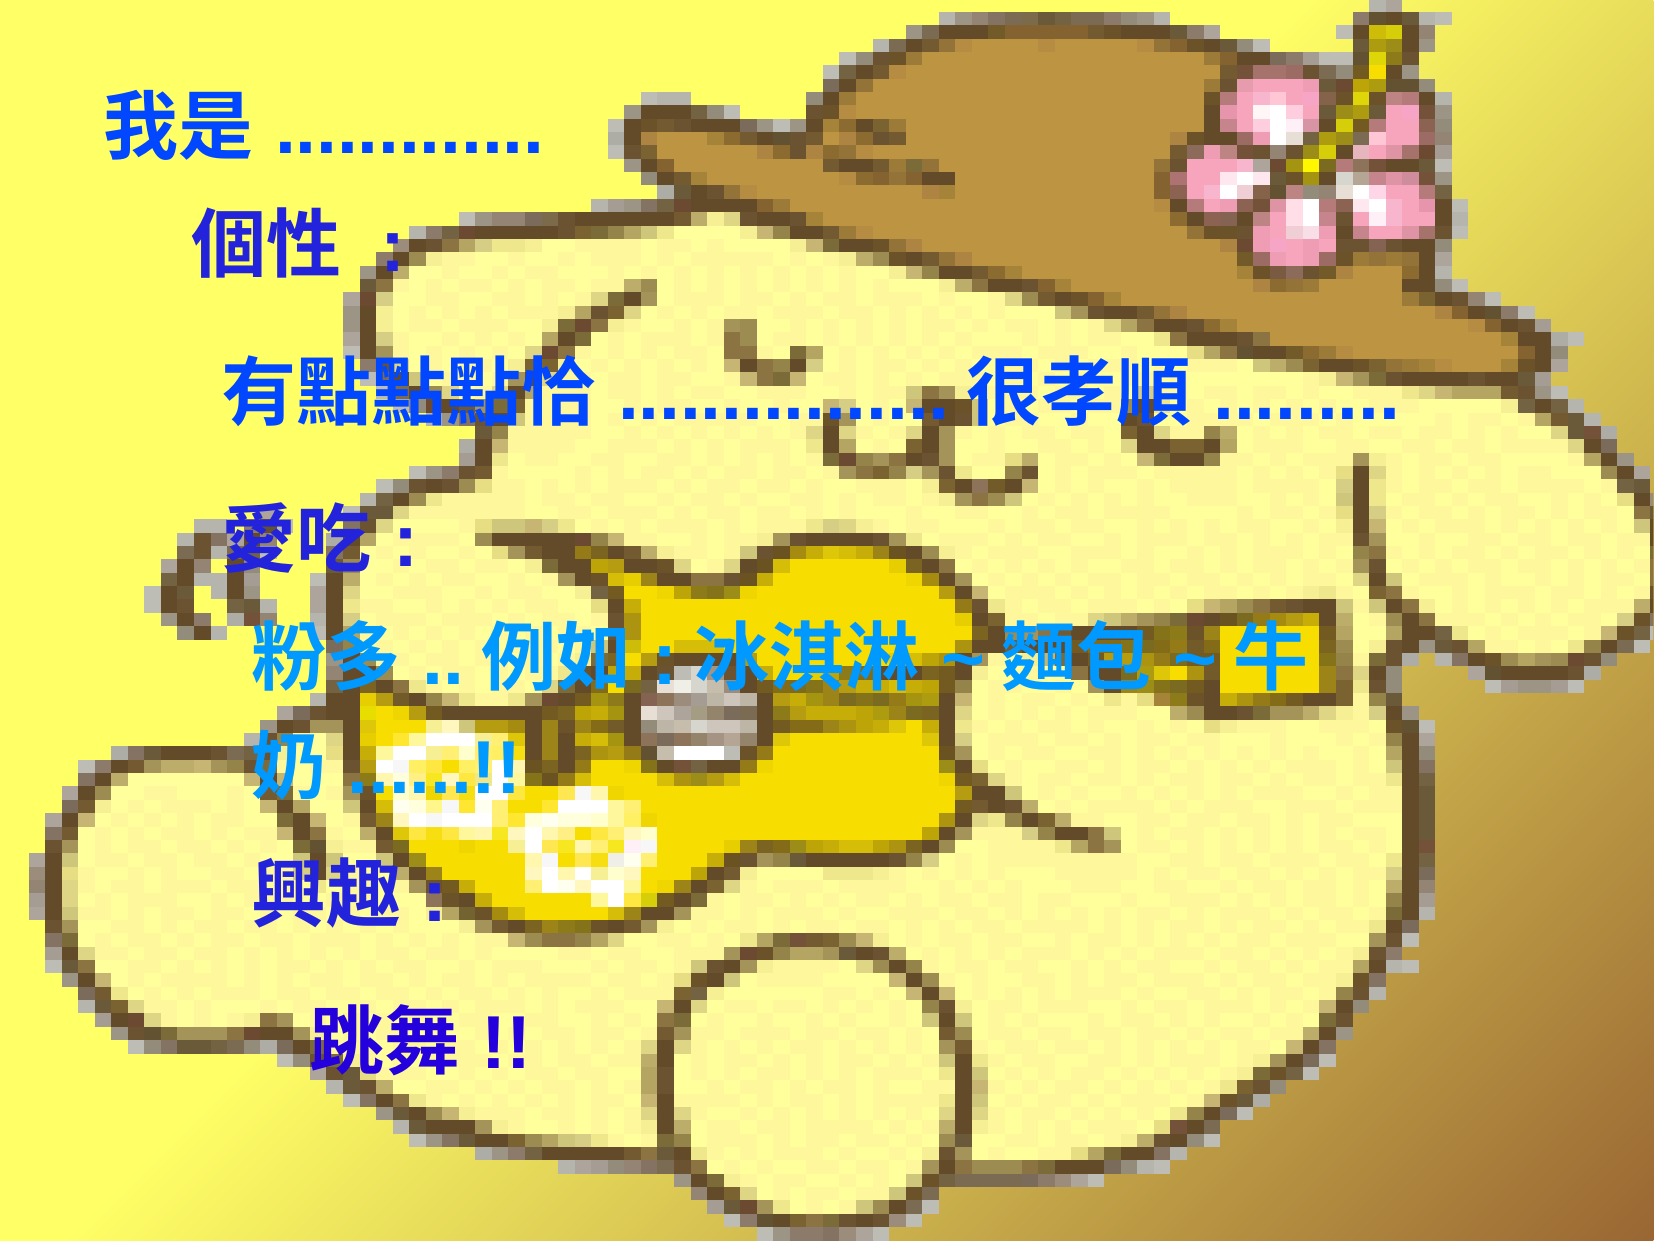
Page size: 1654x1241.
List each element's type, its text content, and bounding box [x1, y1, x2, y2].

text_box 愛吃: [206, 472, 473, 578]
text_box 跳舞!! [295, 974, 1447, 1080]
text_box 興趣: [236, 826, 473, 933]
text_box 有點點點恰................很孝順......... [206, 324, 1595, 431]
text_box 粉多..例如:冰淇淋~麵包~牛奶......!! [236, 590, 1565, 787]
text_box 個性 : [177, 177, 443, 296]
picture [29, 0, 1654, 1241]
text_box 我是............. [88, 59, 591, 178]
